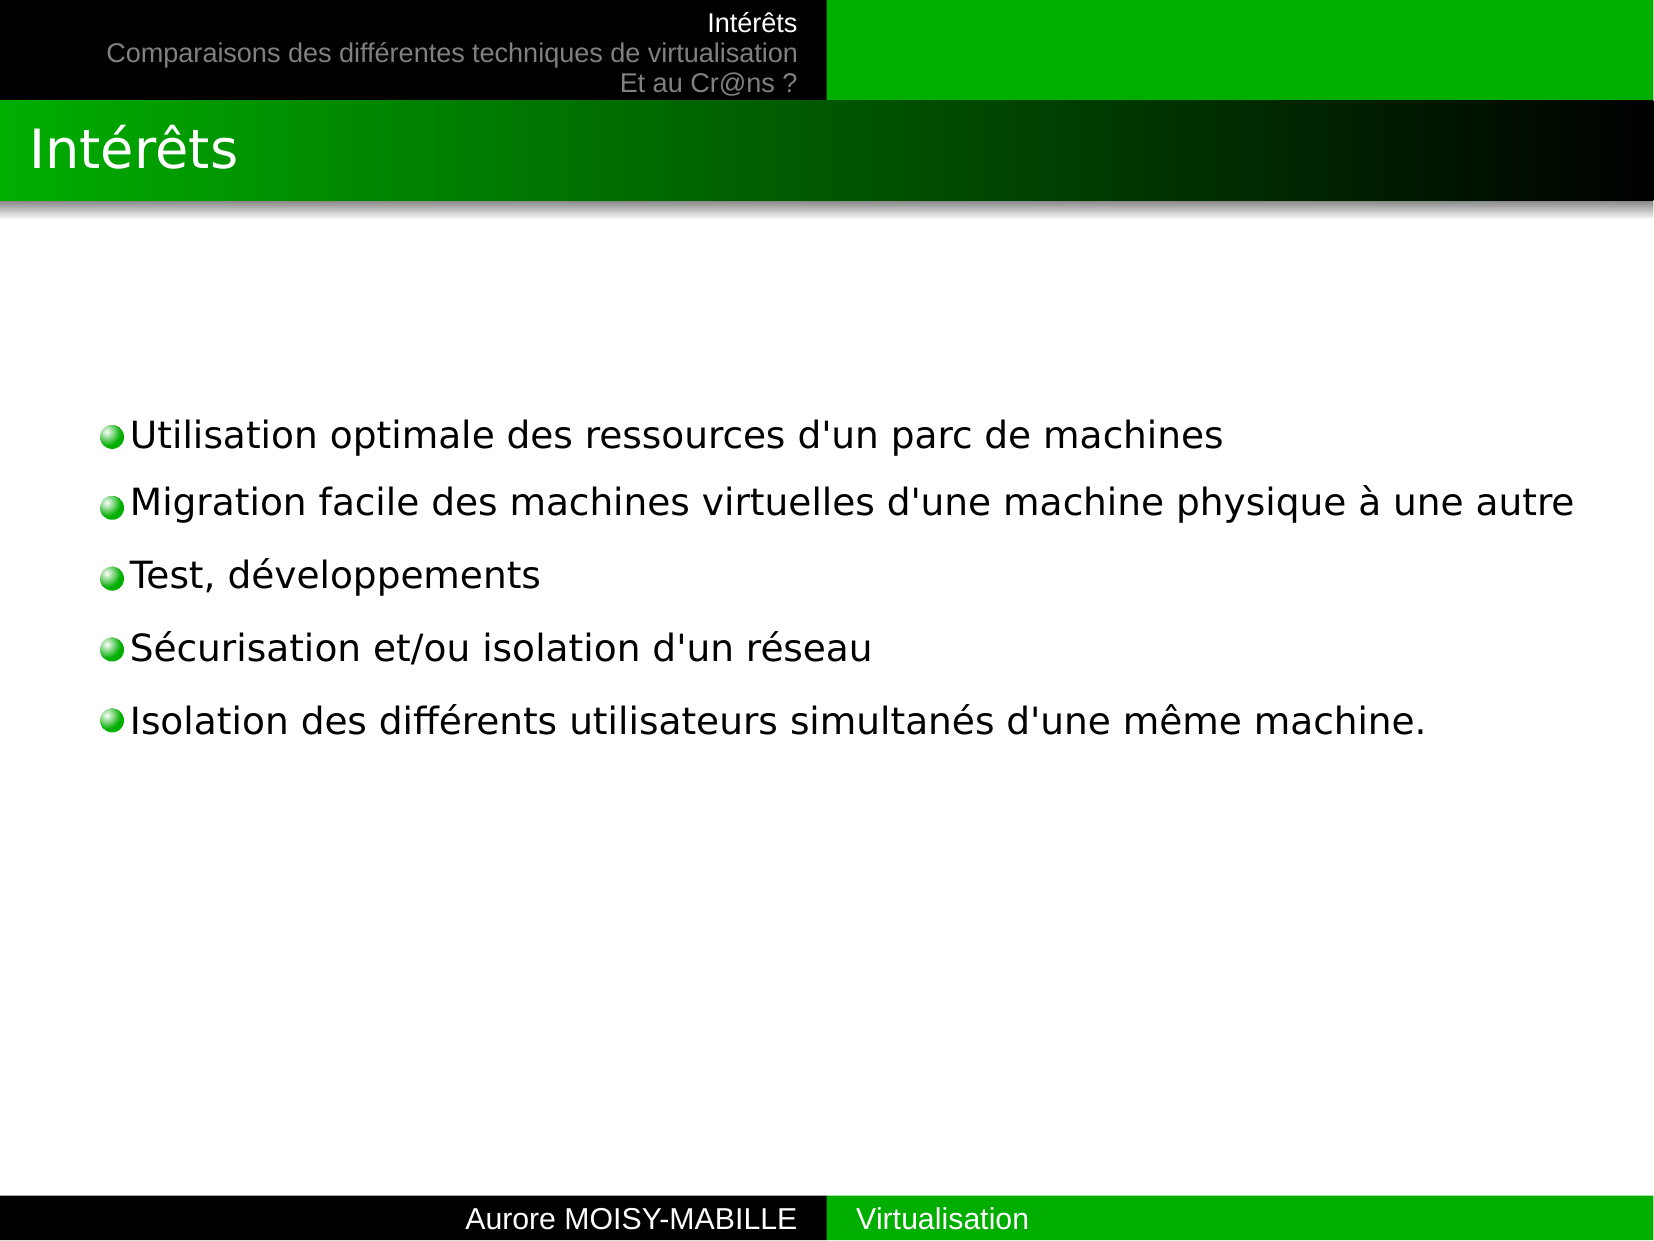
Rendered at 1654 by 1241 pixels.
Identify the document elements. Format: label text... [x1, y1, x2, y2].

text_box [0, 1195, 1654, 1241]
text_box Utilisation optimale des ressources d'un parc de machines Migration facile des machines virtuelles d'une machine physique à une autre Test, développements Sécurisation et/ou isolation d'un réseau Isolation des différents utilisateurs simultanés d'une même machine. [129, 413, 1625, 744]
text_box Aurore MOISY-MABILLE [0, 1202, 798, 1238]
text_box [100, 425, 125, 449]
text_box Virtualisation [856, 1202, 1654, 1238]
text_box Intérêts [29, 118, 1654, 184]
text_box [100, 496, 125, 520]
text_box [100, 566, 125, 591]
text_box [100, 637, 125, 662]
text_box [100, 708, 125, 733]
text_box [0, 0, 1654, 219]
text_box Intérêts Comparaisons des différentes techniques de virtualisation Et au Cr@ns ? [0, 7, 798, 99]
